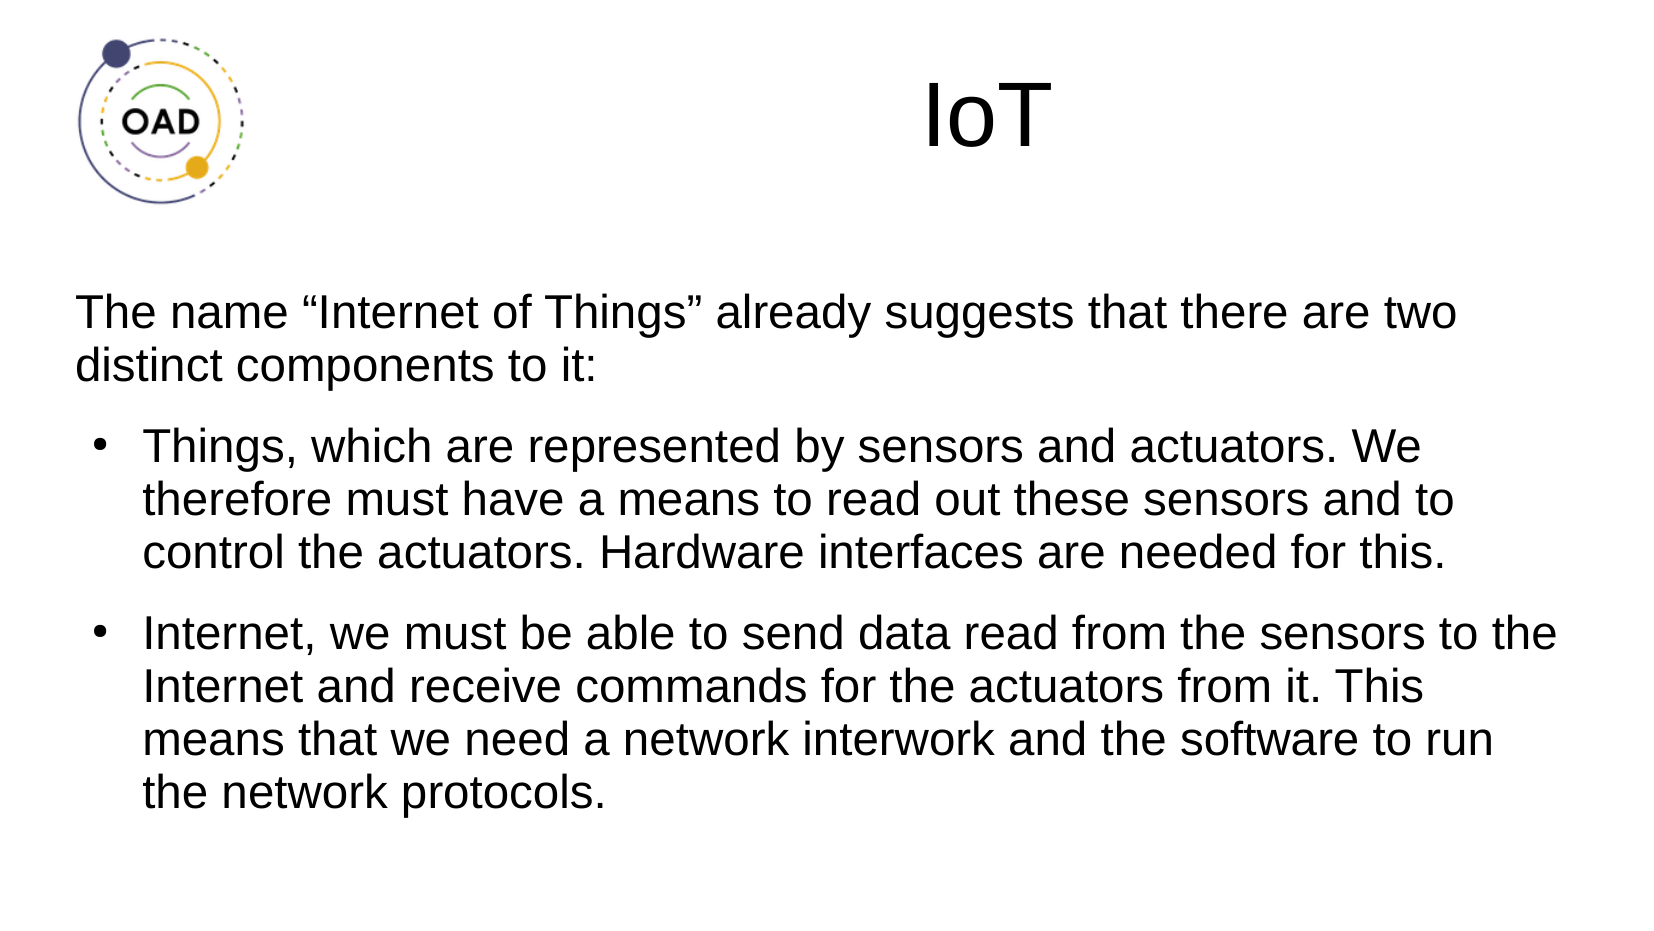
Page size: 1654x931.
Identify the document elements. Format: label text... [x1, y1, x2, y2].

picture [37, 24, 279, 225]
list The name “Internet of Things” already suggests that there are two distinct components to it: Things, which are represented by sensors and actuators. We therefore must have a means to read out these sensors and to control the actuators. Hardware interfaces are needed for this. Internet, we must be able to send data read from the sensors to the Internet and receive commands for the actuators from it. This means that we need a network interwork and the software to run the network protocols. [75, 285, 1564, 826]
title IoT [403, 37, 1571, 193]
